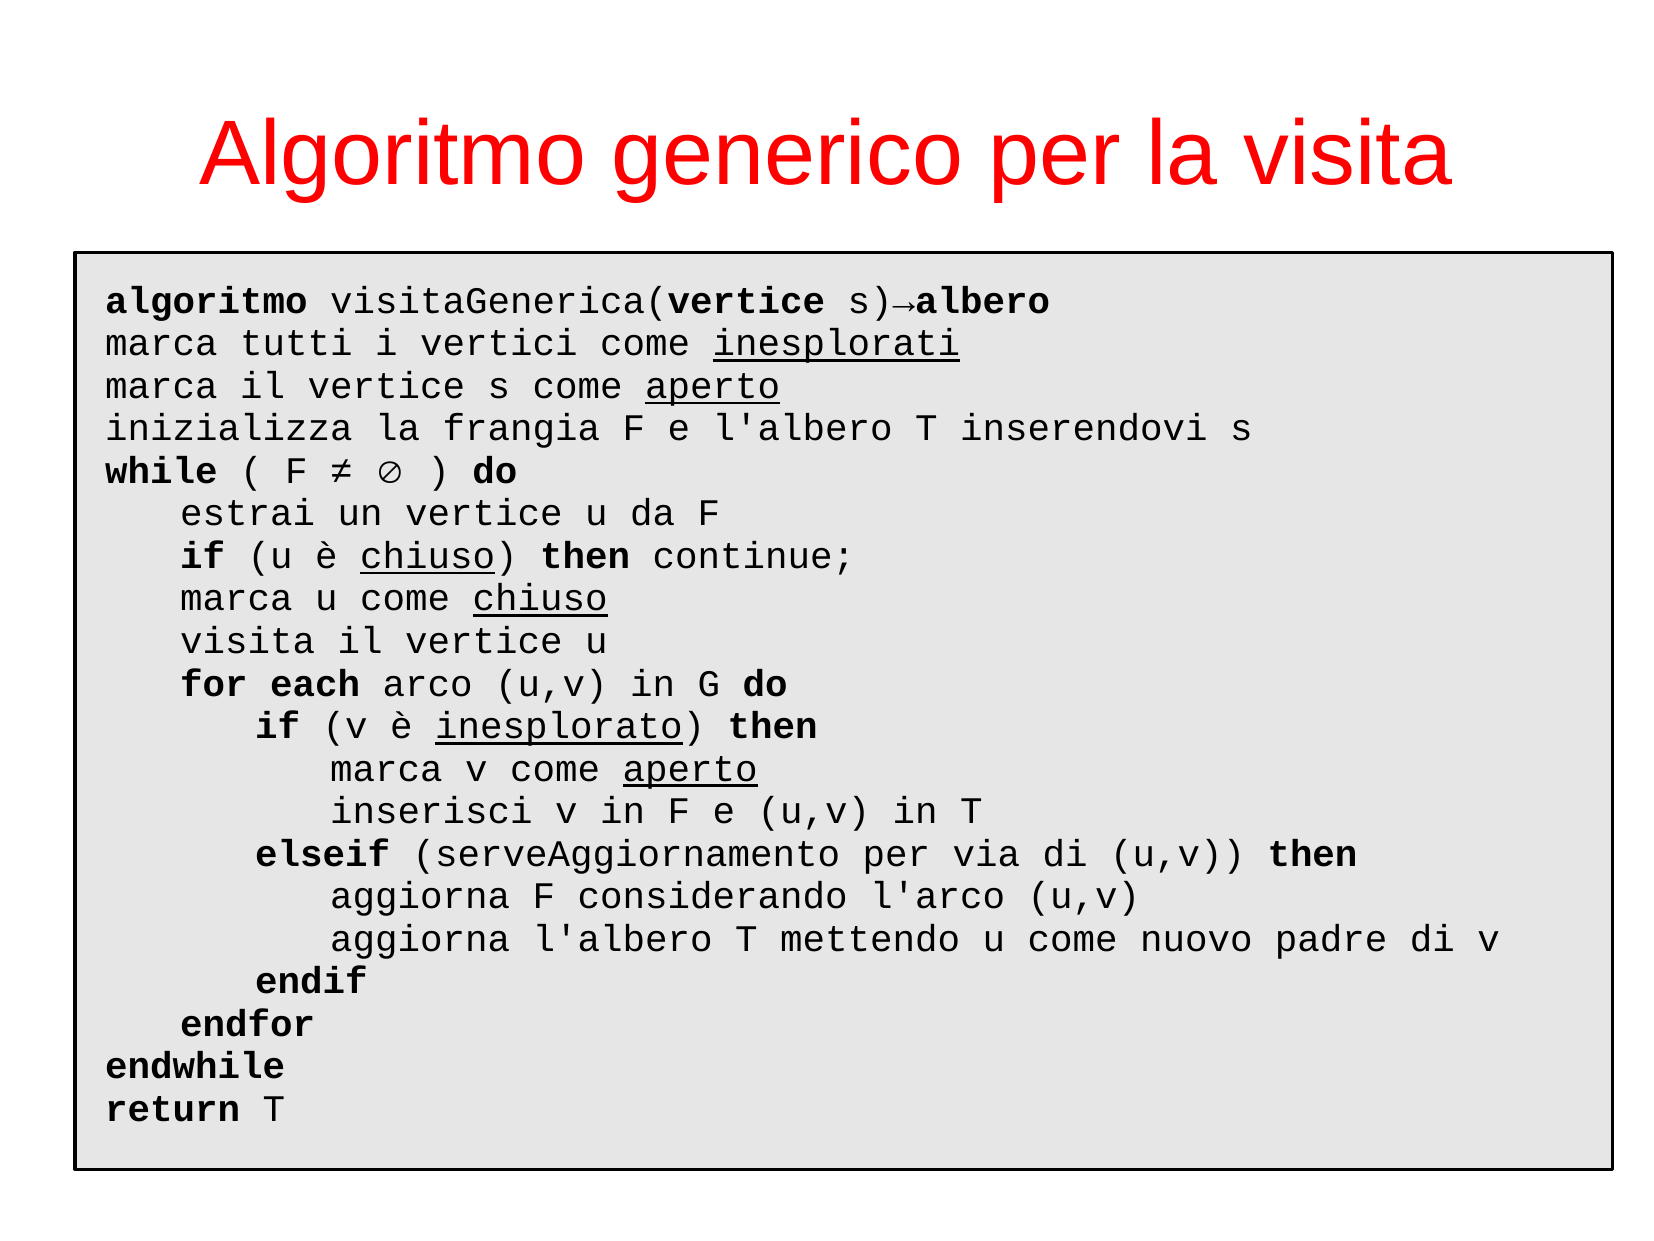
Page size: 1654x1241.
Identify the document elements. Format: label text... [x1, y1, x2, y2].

title Algoritmo generico per la visita [82, 49, 1571, 251]
text_box algoritmo visitaGenerica(vertice s)→albero marca tutti i vertici come inesplorati marca il vertice s come aperto inizializza la frangia F e l'albero T inserendovi s while ( F ≠  ) do estrai un vertice u da F if (u è chiuso) then continue; marca u come chiuso visita il vertice u for each arco (u,v) in G do if (v è inesplorato) then marca v come aperto inserisci v in F e (u,v) in T elseif (serveAggiornamento per via di (u,v)) then aggiorna F considerando l'arco (u,v) aggiorna l'albero T mettendo u come nuovo padre di v endif endfor endwhile return T [75, 252, 1613, 1170]
